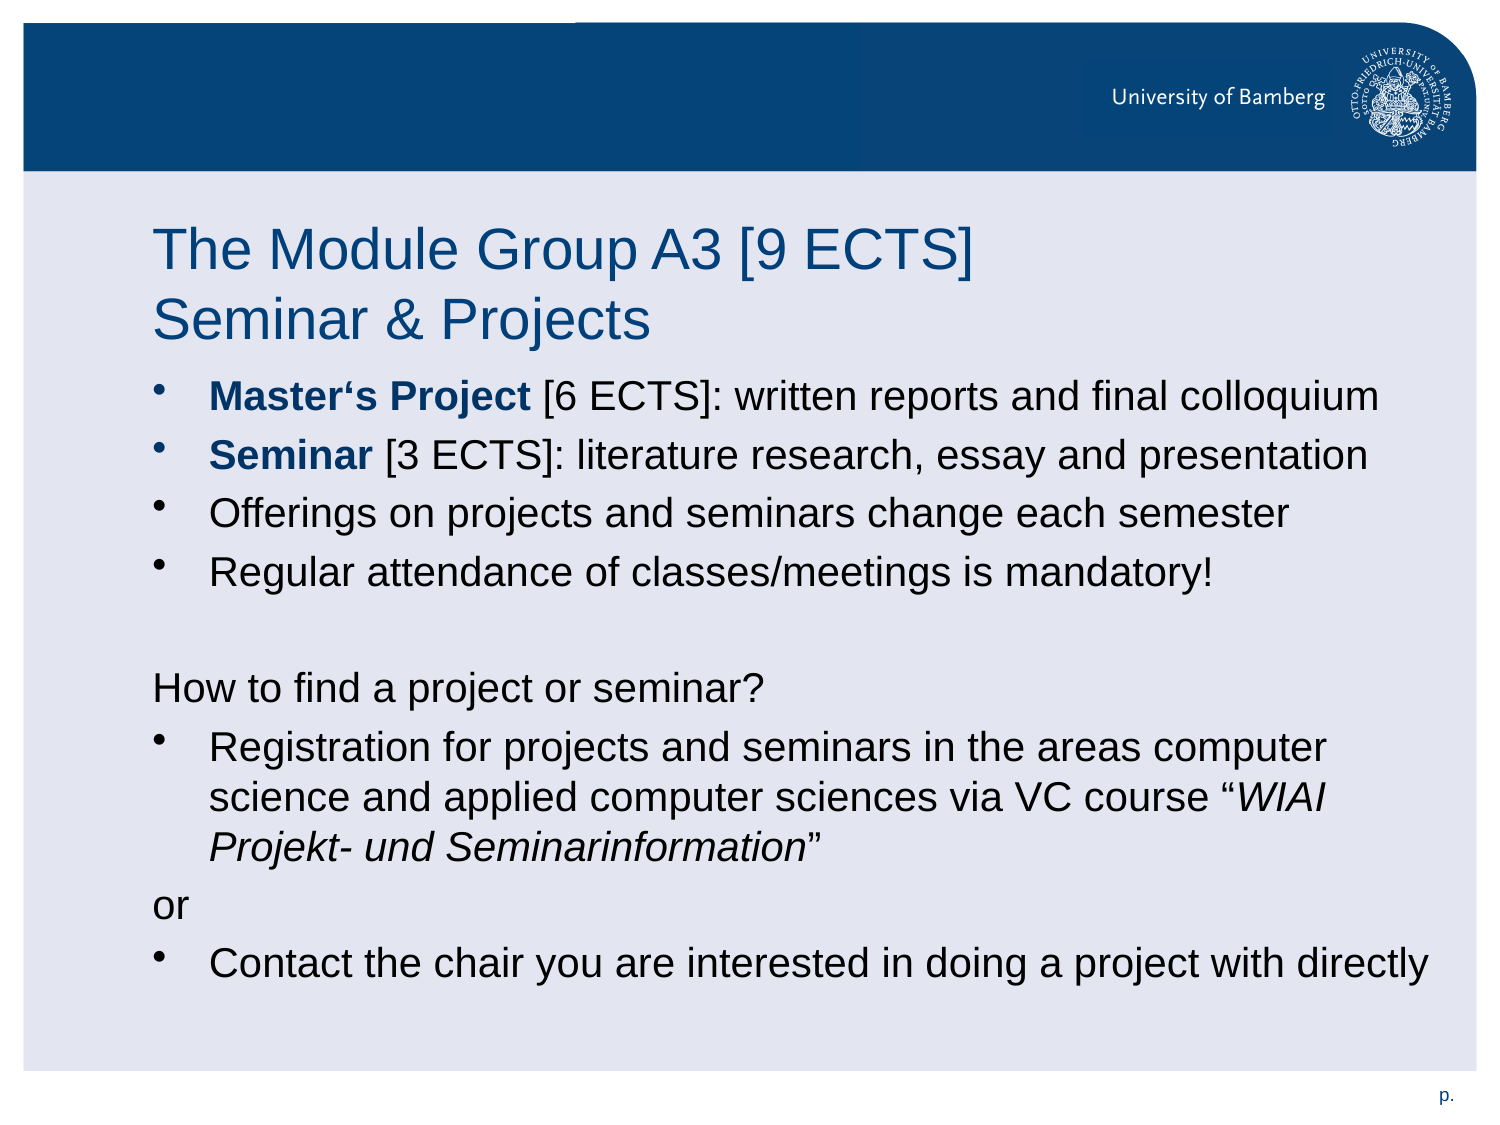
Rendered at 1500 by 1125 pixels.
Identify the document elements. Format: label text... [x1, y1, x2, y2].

list Master‘s Project [6 ECTS]: written reports and final colloquium Seminar [3 ECTS]: literature research, essay and presentation Offerings on projects and seminars change each semester Regular attendance of classes/meetings is mandatory! How to find a project or seminar? Registration for projects and seminars in the areas computer science and applied computer sciences via VC course “WIAI Projekt- und Seminarinformation” or Contact the chair you are interested in doing a project with directly [137, 361, 1447, 945]
picture [0, 0, 1500, 1125]
title The Module Group A3 [9 ECTS] Seminar & Projects [137, 187, 1363, 361]
